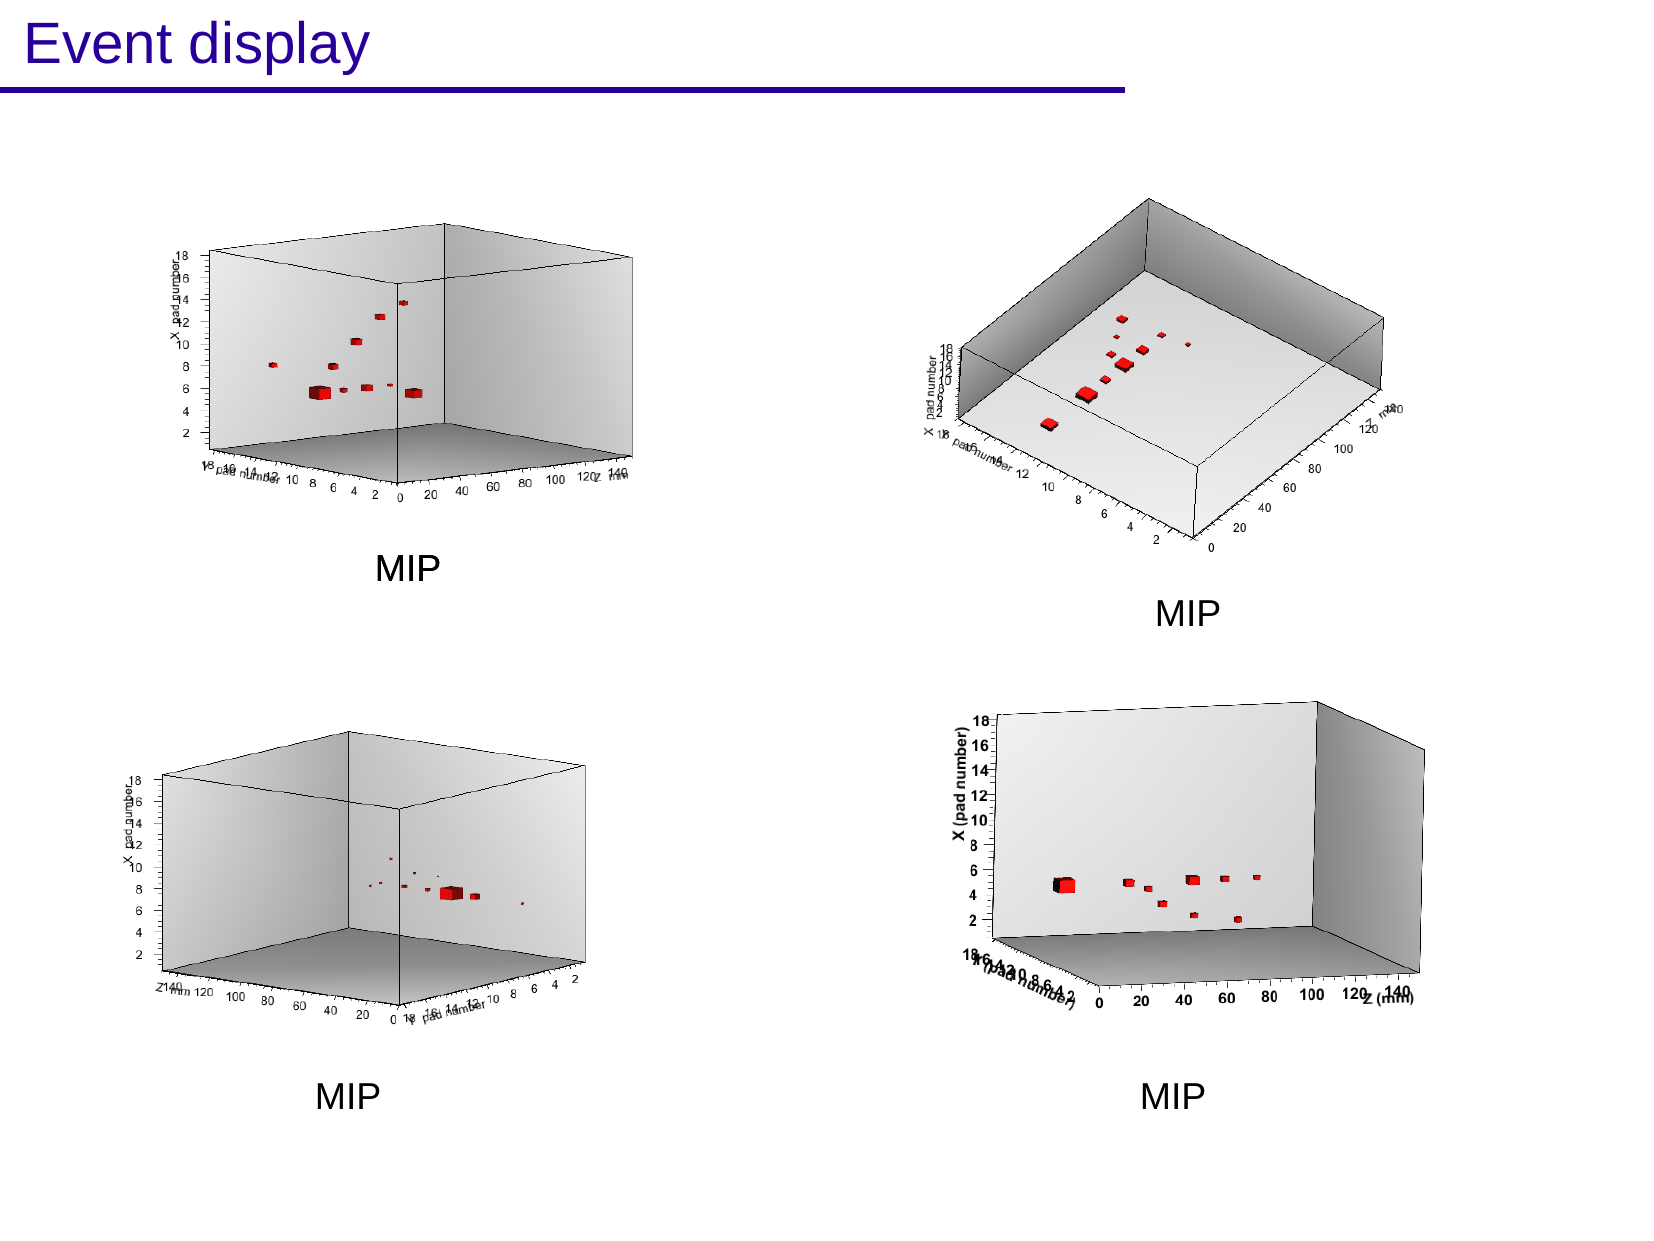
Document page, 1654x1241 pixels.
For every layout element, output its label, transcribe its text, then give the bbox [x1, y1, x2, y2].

text_box MIP [360, 540, 466, 597]
title Event display [23, 8, 1512, 79]
picture [870, 164, 1471, 572]
picture [870, 614, 1546, 1073]
text_box MIP [300, 1068, 406, 1126]
picture [73, 664, 674, 1072]
text_box MIP [1125, 1068, 1231, 1126]
text_box MIP [1140, 585, 1246, 642]
picture [120, 149, 721, 557]
